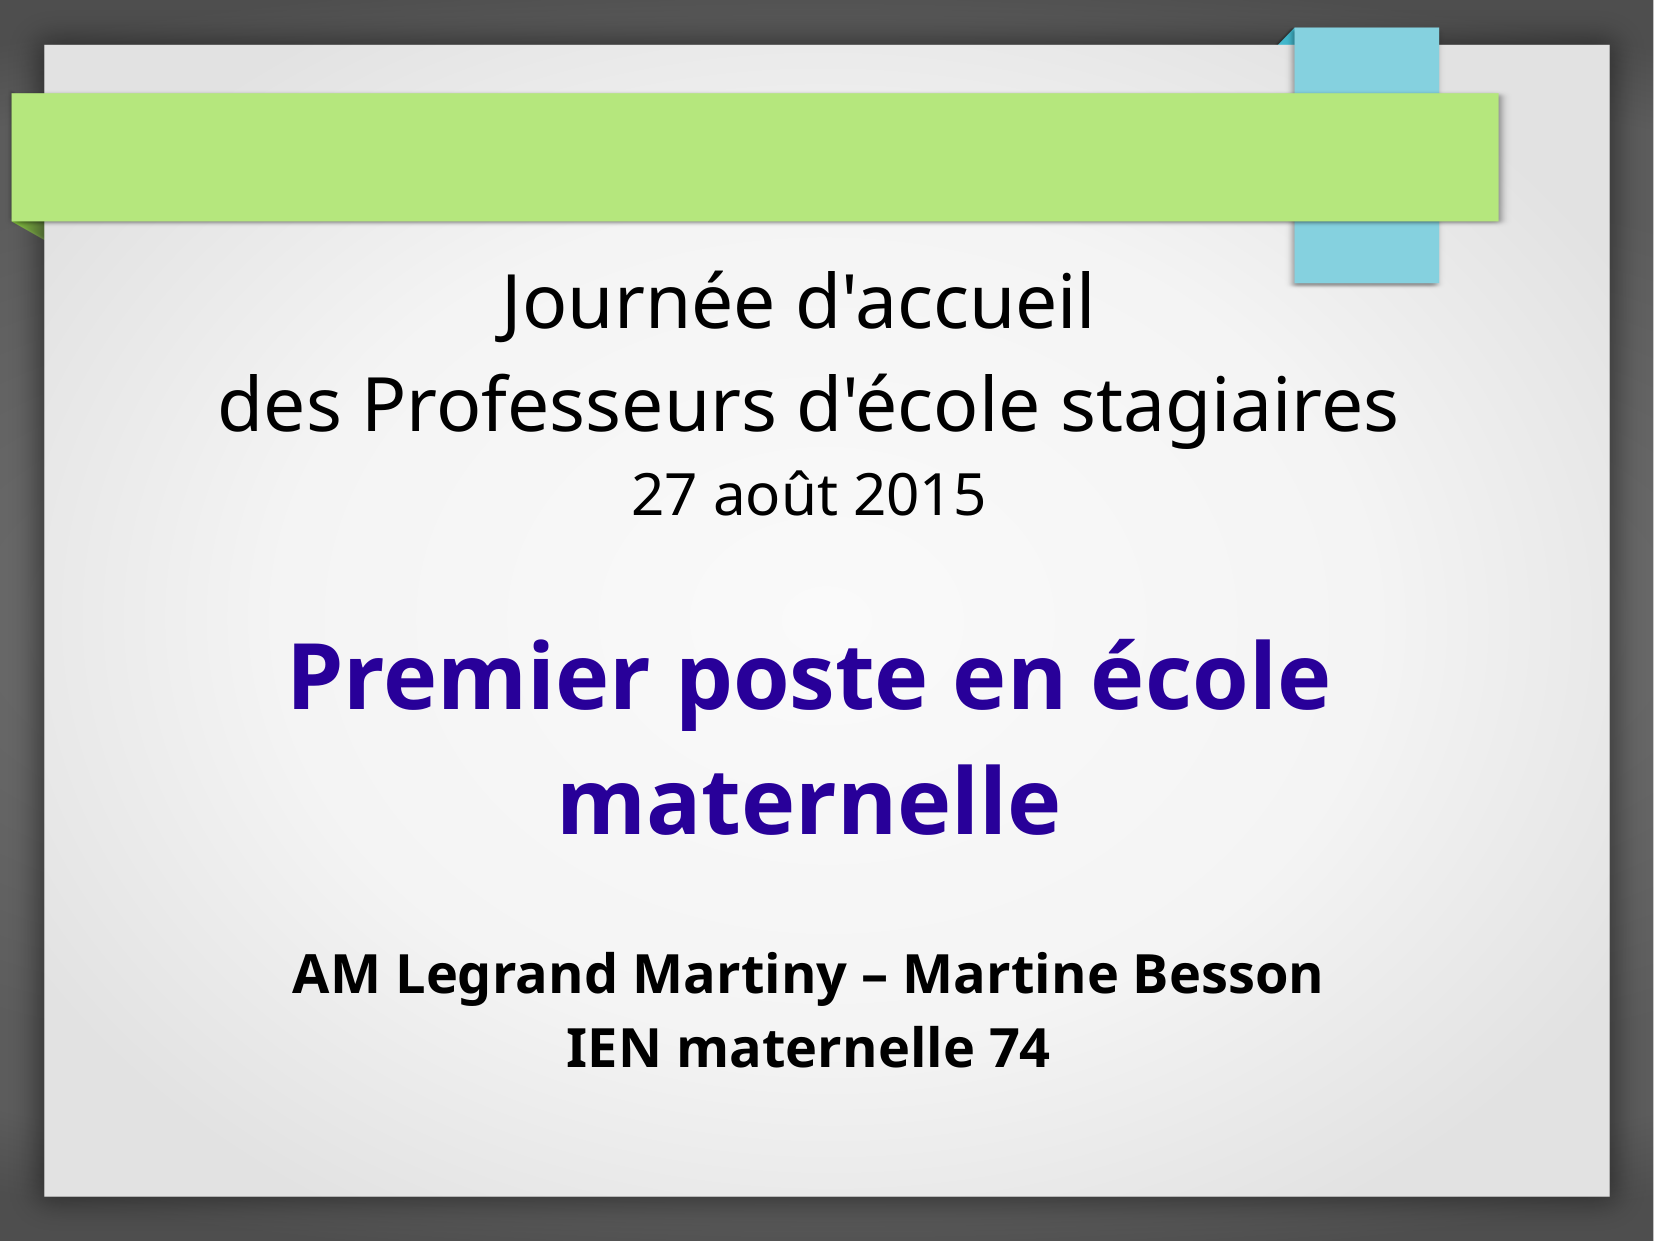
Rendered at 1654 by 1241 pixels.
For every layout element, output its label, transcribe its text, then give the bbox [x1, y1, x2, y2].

subtitle Journée d'accueil des Professeurs d'école stagiaires 27 août 2015 Premier poste en école maternelle AM Legrand Martiny – Martine Besson IEN maternelle 74 [82, 272, 1536, 1203]
picture [0, 0, 1654, 1241]
